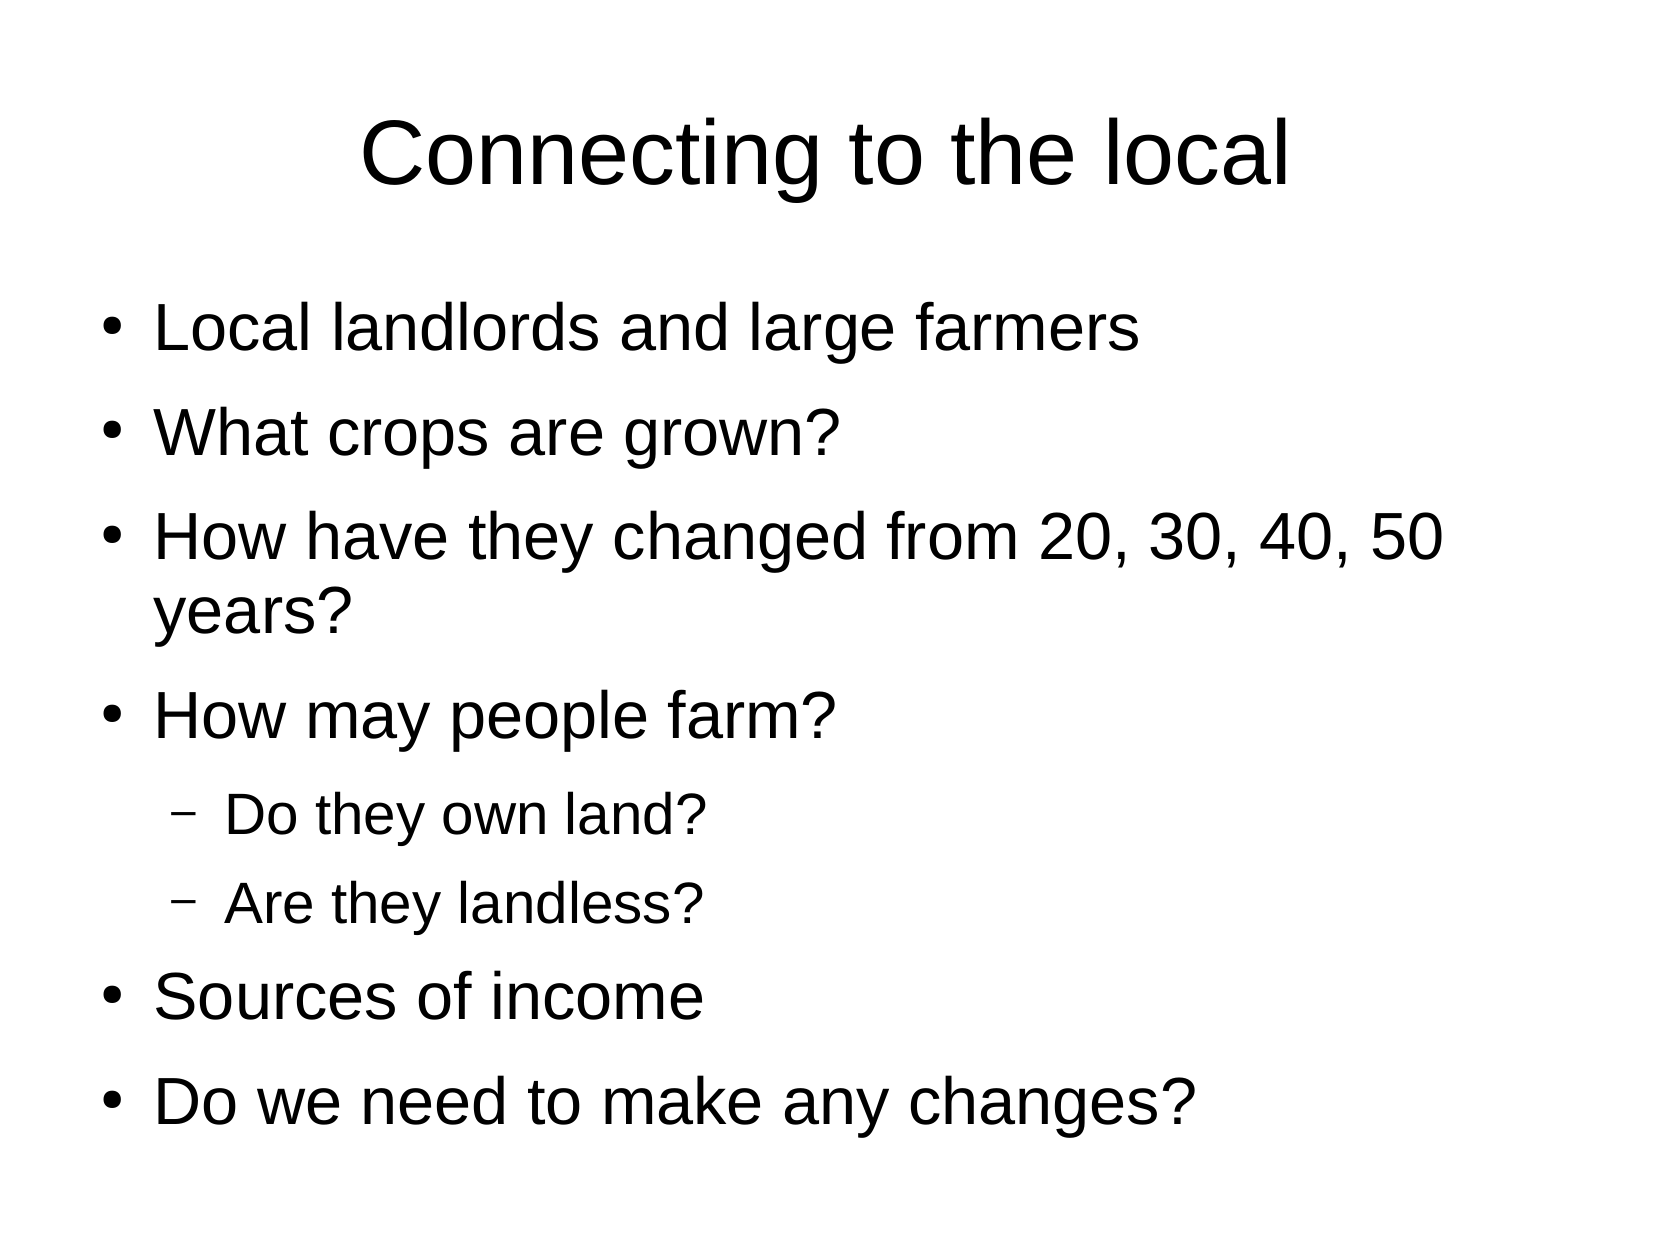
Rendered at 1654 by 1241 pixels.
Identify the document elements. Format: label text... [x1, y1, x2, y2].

list Local landlords and large farmers What crops are grown? How have they changed from 20, 30, 40, 50 years? How may people farm? Do they own land? Are they landless? Sources of income Do we need to make any changes? [82, 290, 1571, 1139]
title Connecting to the local [82, 49, 1571, 257]
